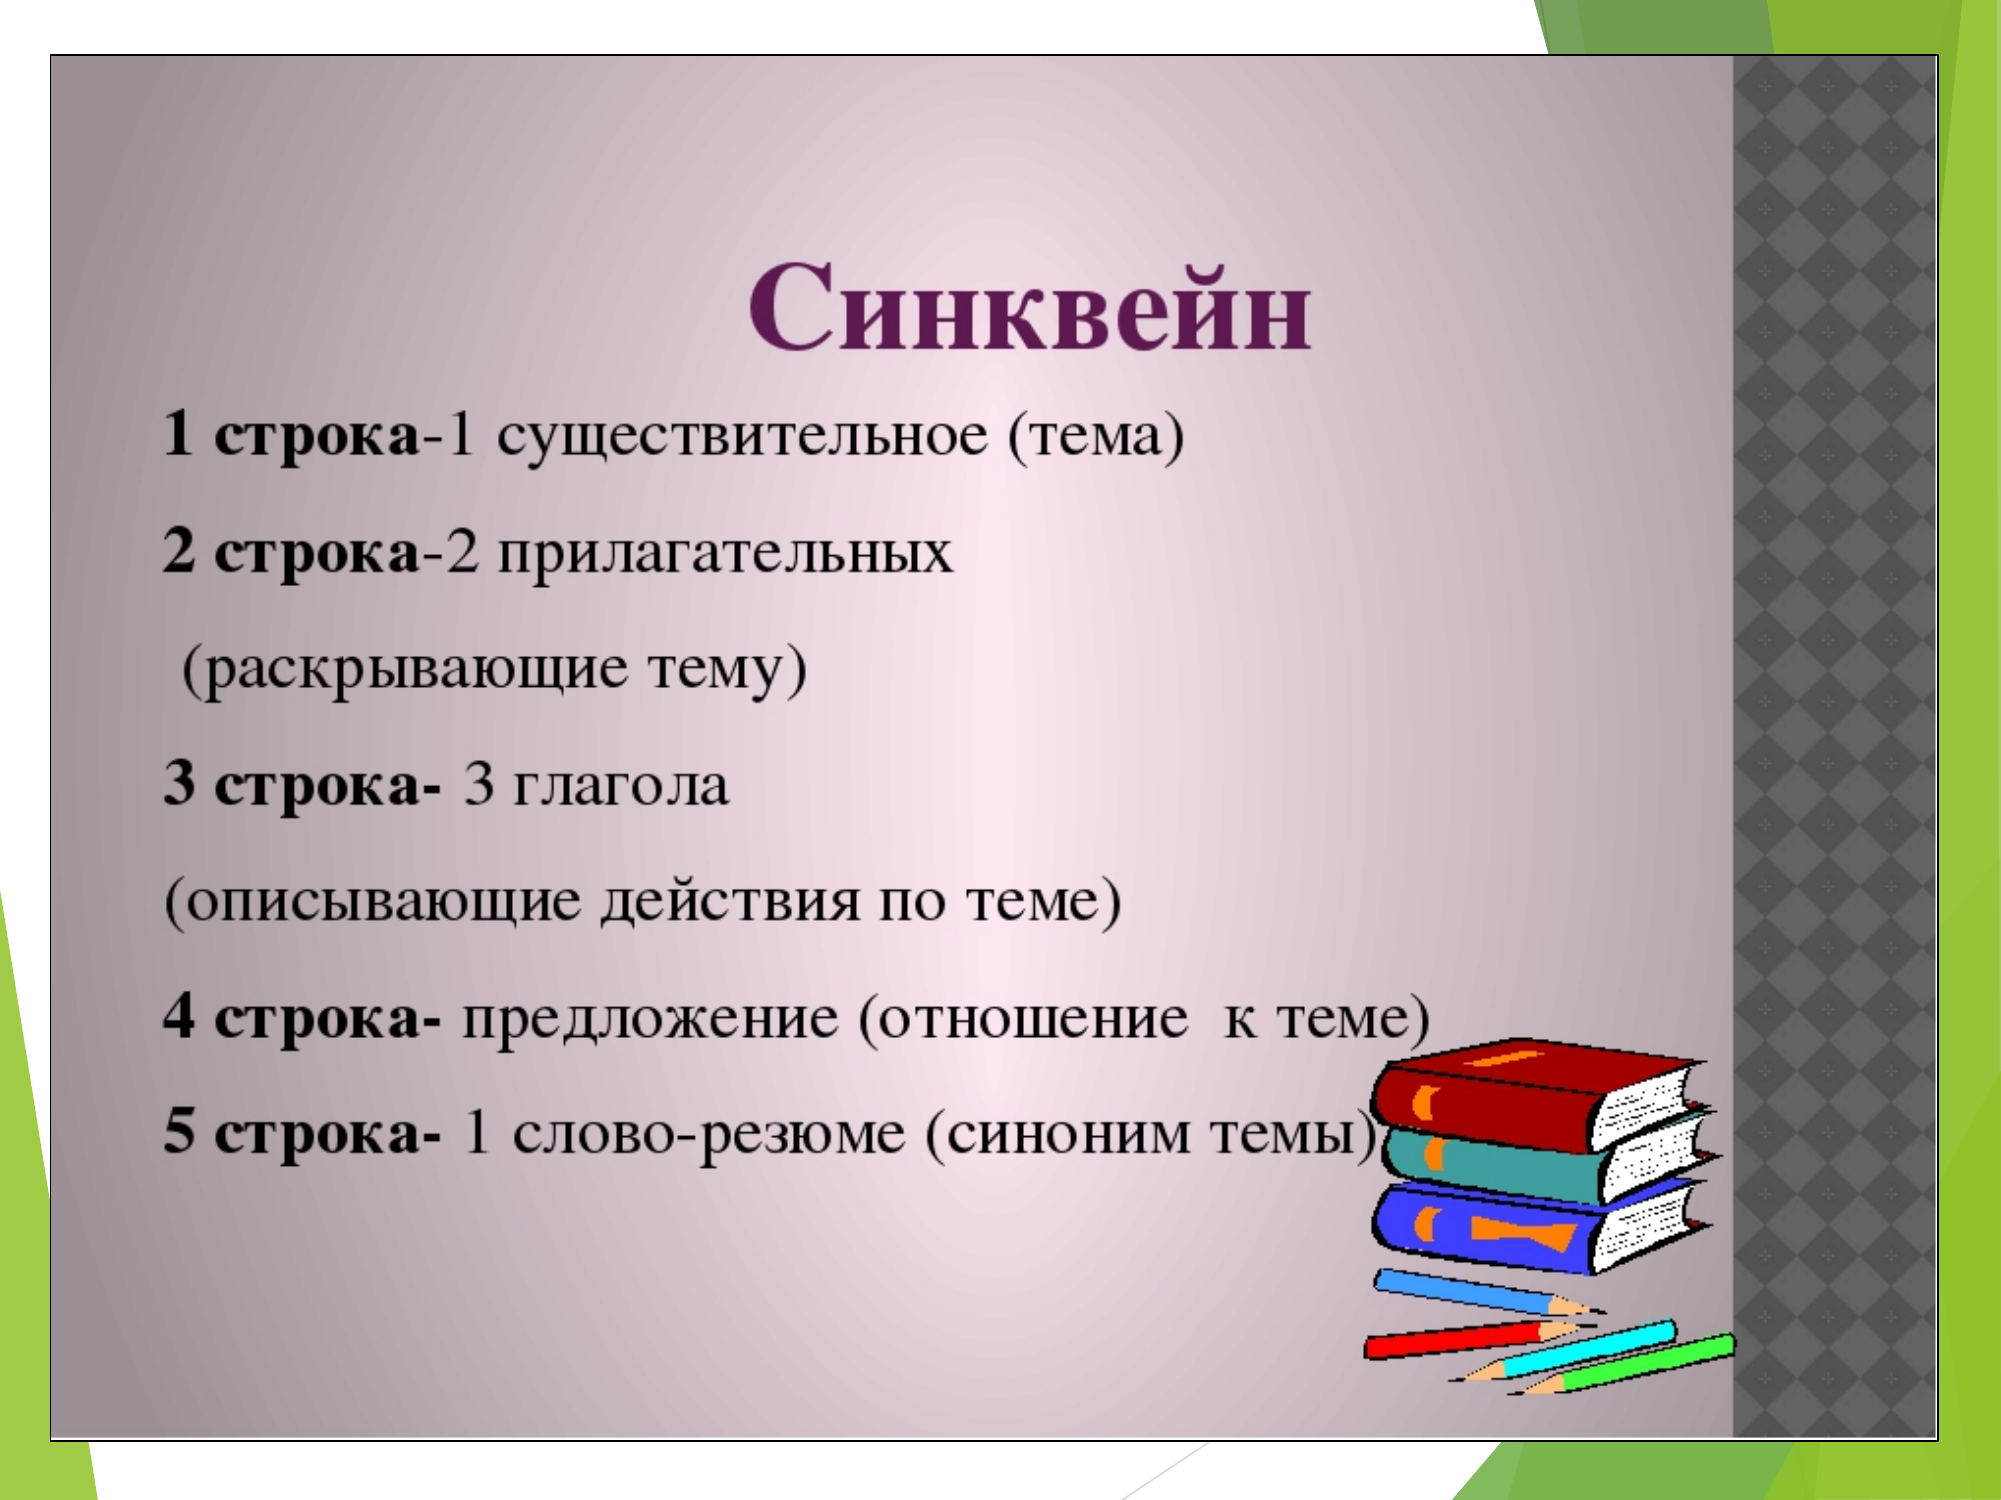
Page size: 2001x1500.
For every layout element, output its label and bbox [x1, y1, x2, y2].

picture [51, 55, 1938, 1441]
